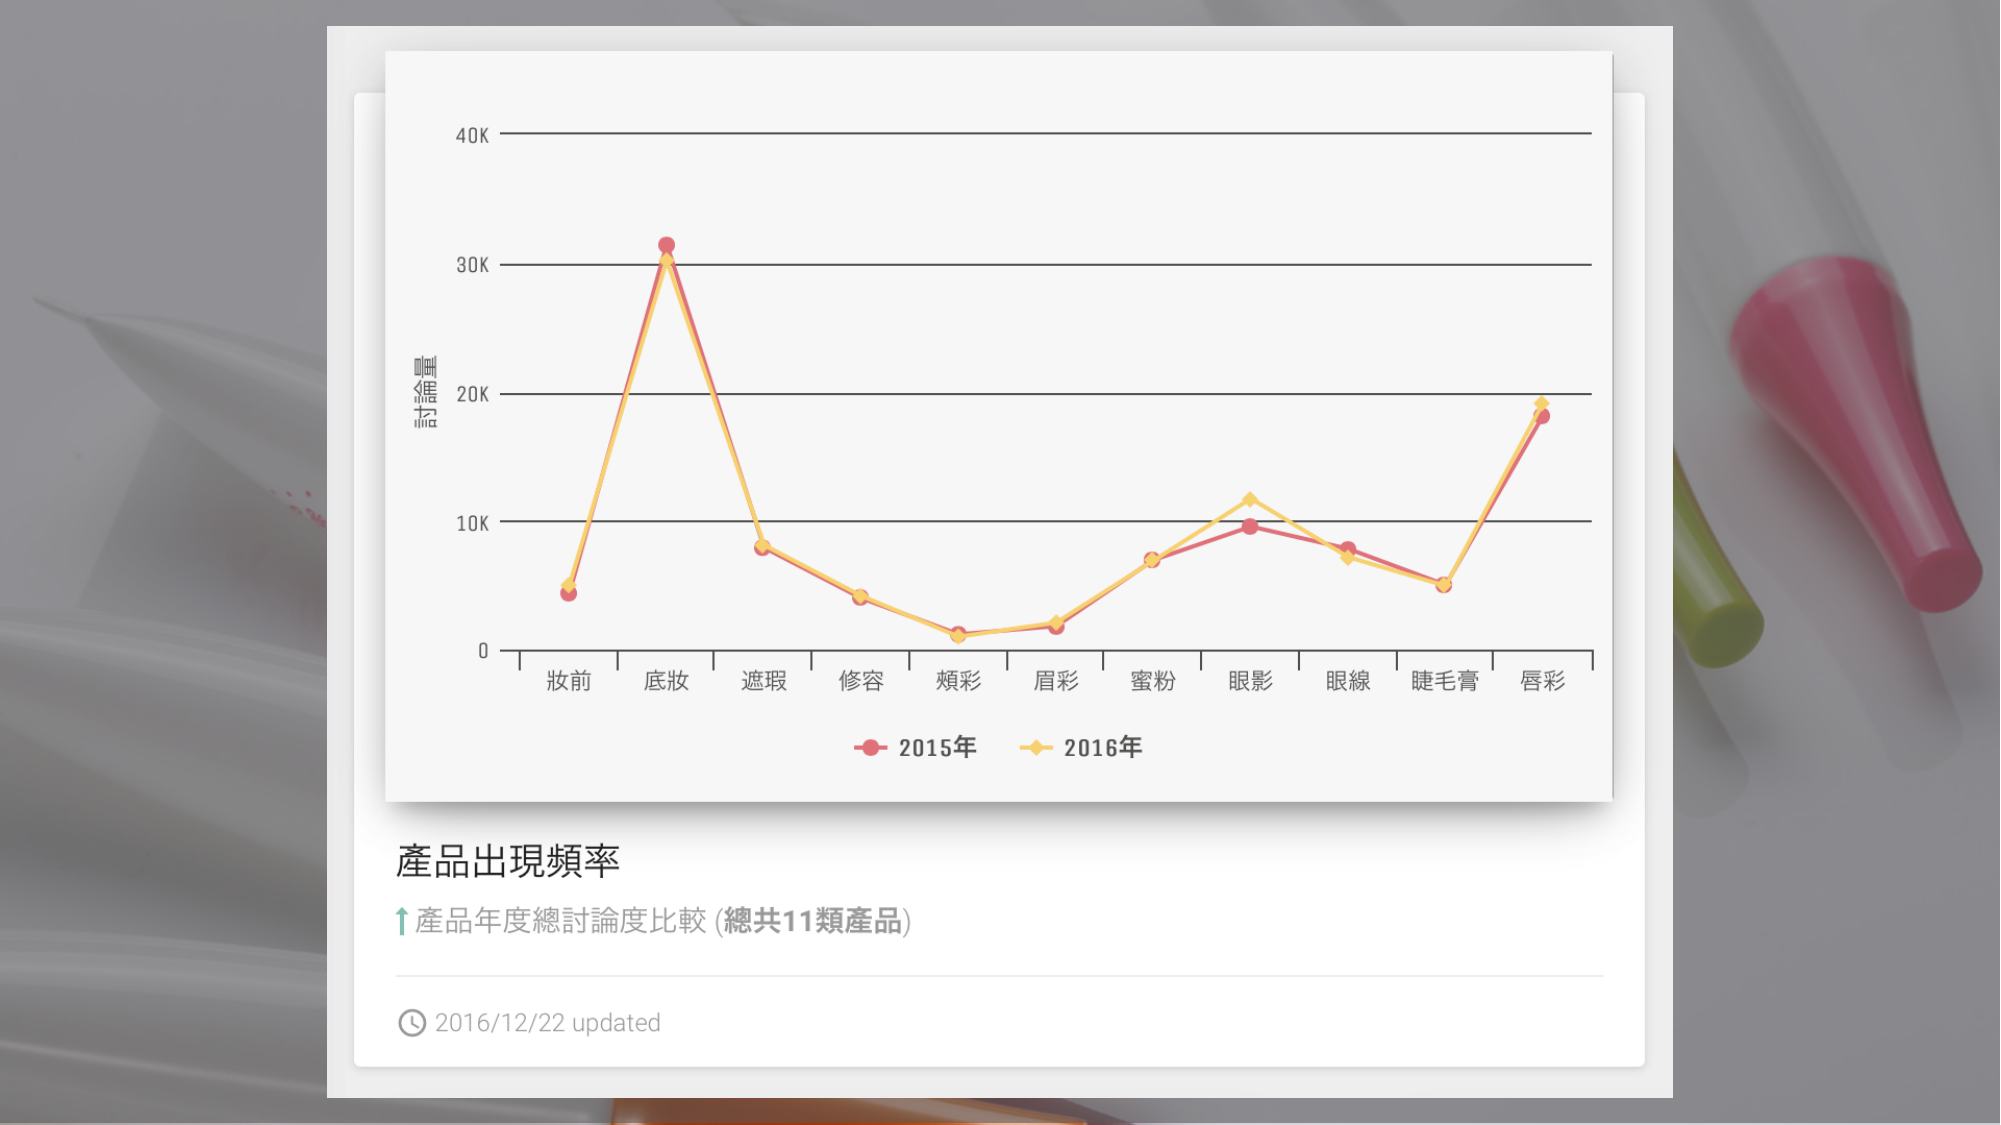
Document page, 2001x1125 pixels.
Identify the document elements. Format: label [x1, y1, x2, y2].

picture [327, 27, 1673, 1098]
text_box [0, 0, 2000, 1123]
